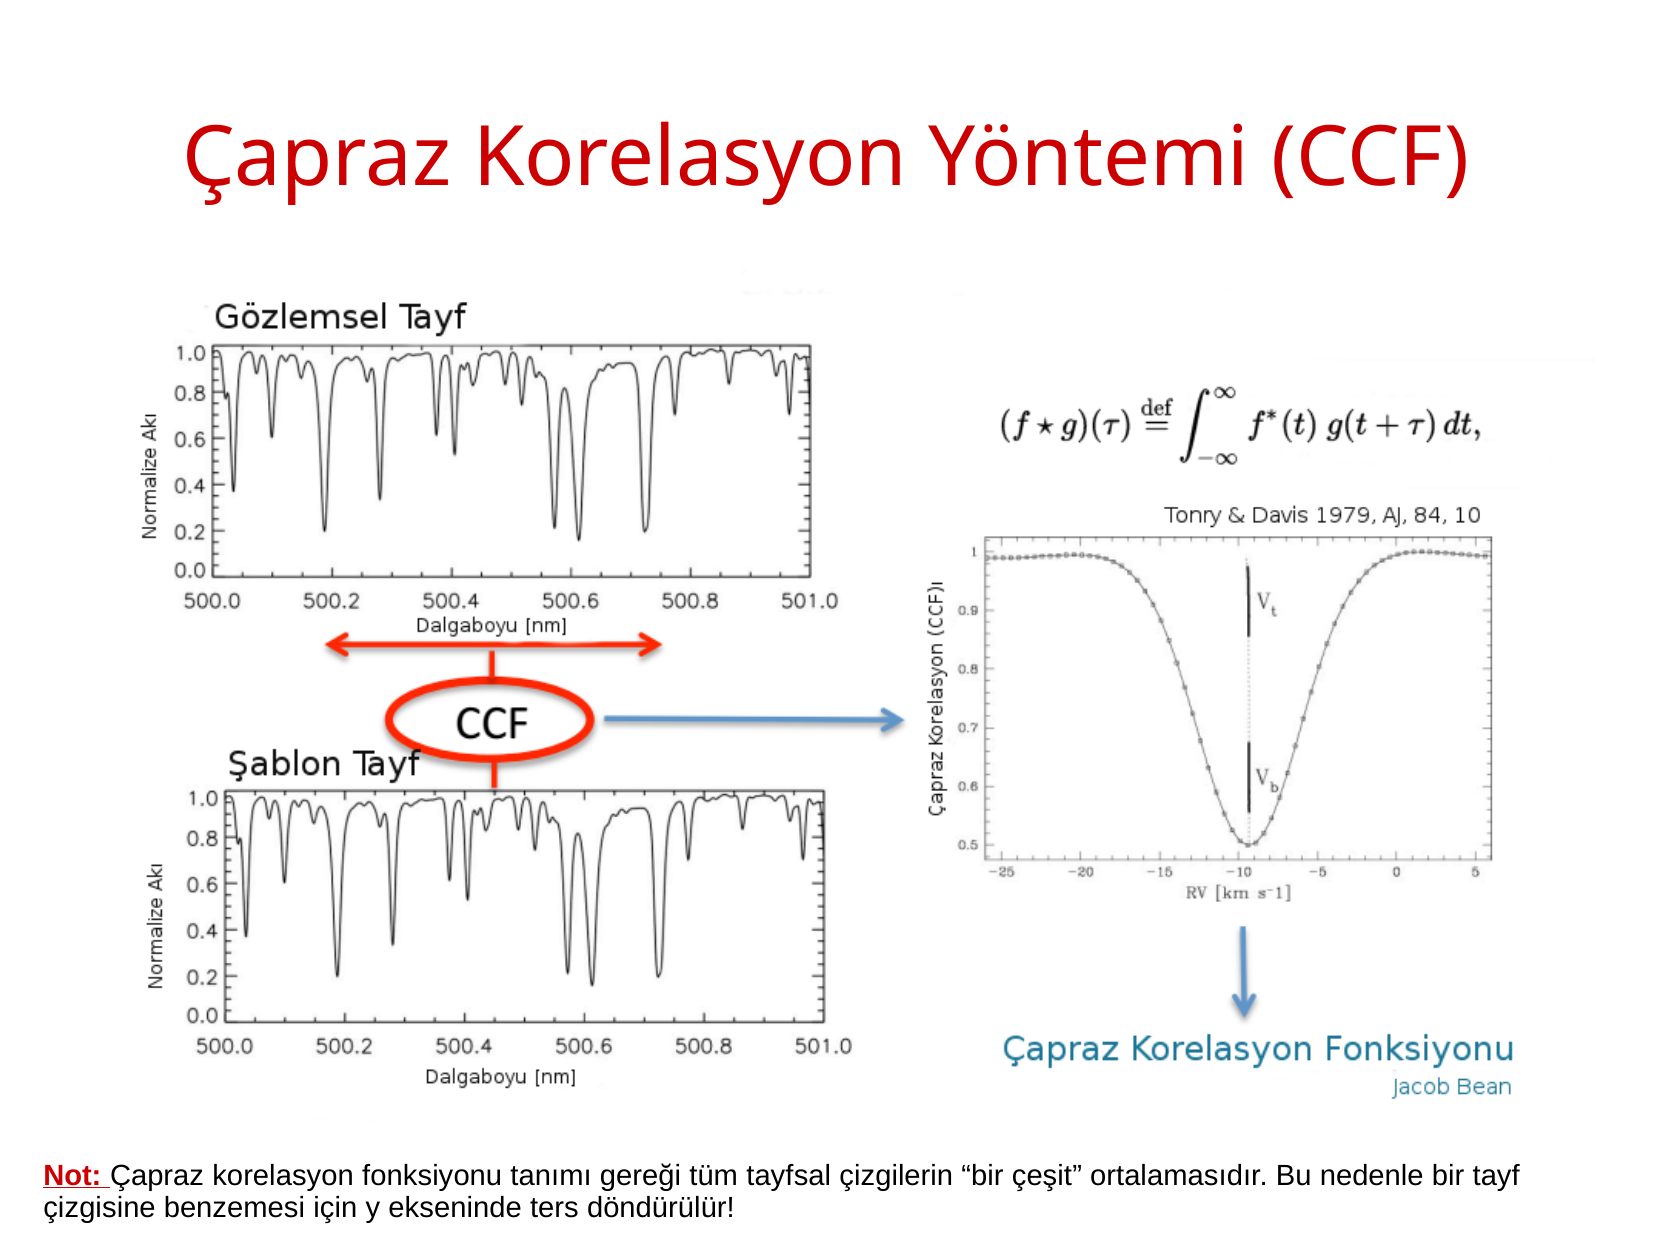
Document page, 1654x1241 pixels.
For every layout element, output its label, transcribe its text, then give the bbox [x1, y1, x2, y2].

picture [50, 244, 1597, 1151]
text_box Not: Çapraz korelasyon fonksiyonu tanımı gereği tüm tayfsal çizgilerin “bir çeşit” ortalamasıdır. Bu nedenle bir tayf çizgisine benzemesi için y ekseninde ters döndürülür! [28, 1151, 1609, 1232]
title Çapraz Korelasyon Yöntemi (CCF) [82, 49, 1571, 244]
